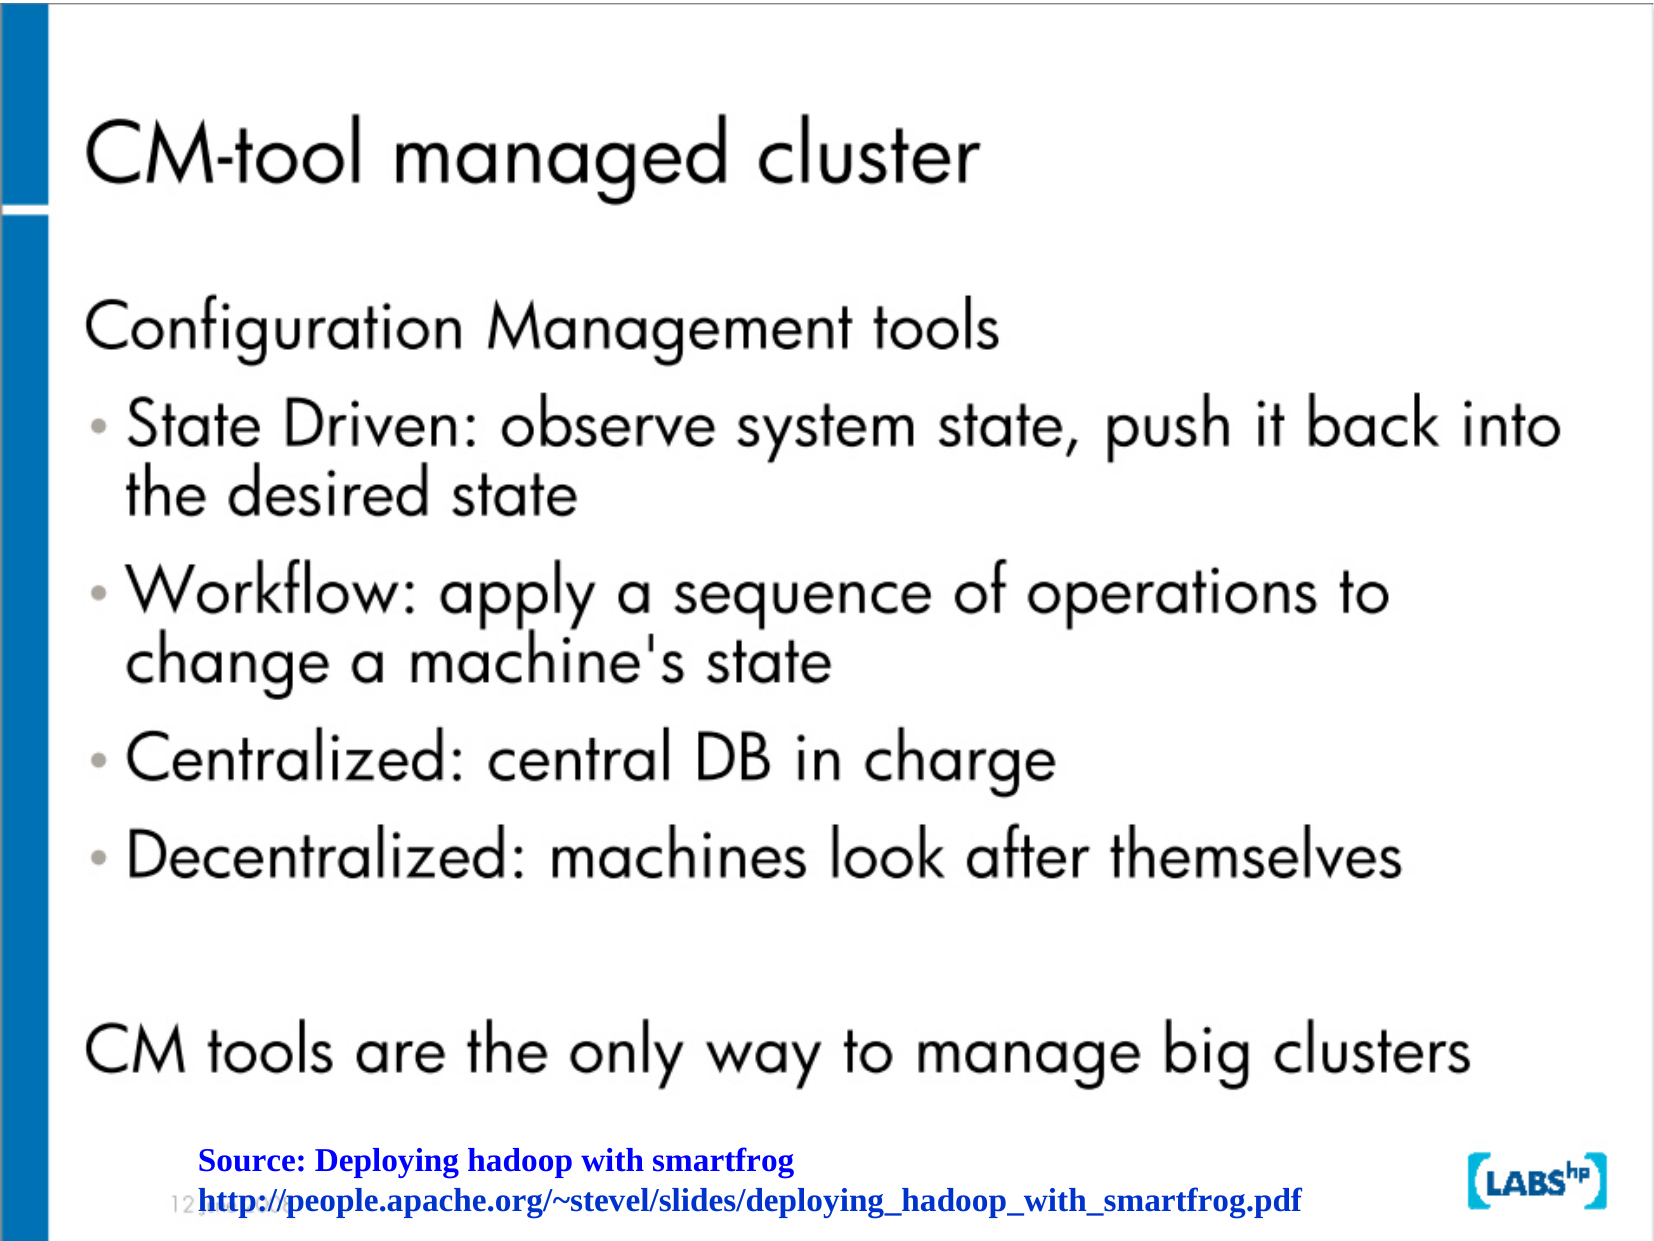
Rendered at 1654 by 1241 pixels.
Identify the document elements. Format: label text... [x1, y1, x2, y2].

picture [0, 3, 1654, 1241]
text_box Source: Deploying hadoop with smartfrog http://people.apache.org/~stevel/slides/deploying_hadoop_with_smartfrog.pdf [183, 1128, 1512, 1220]
